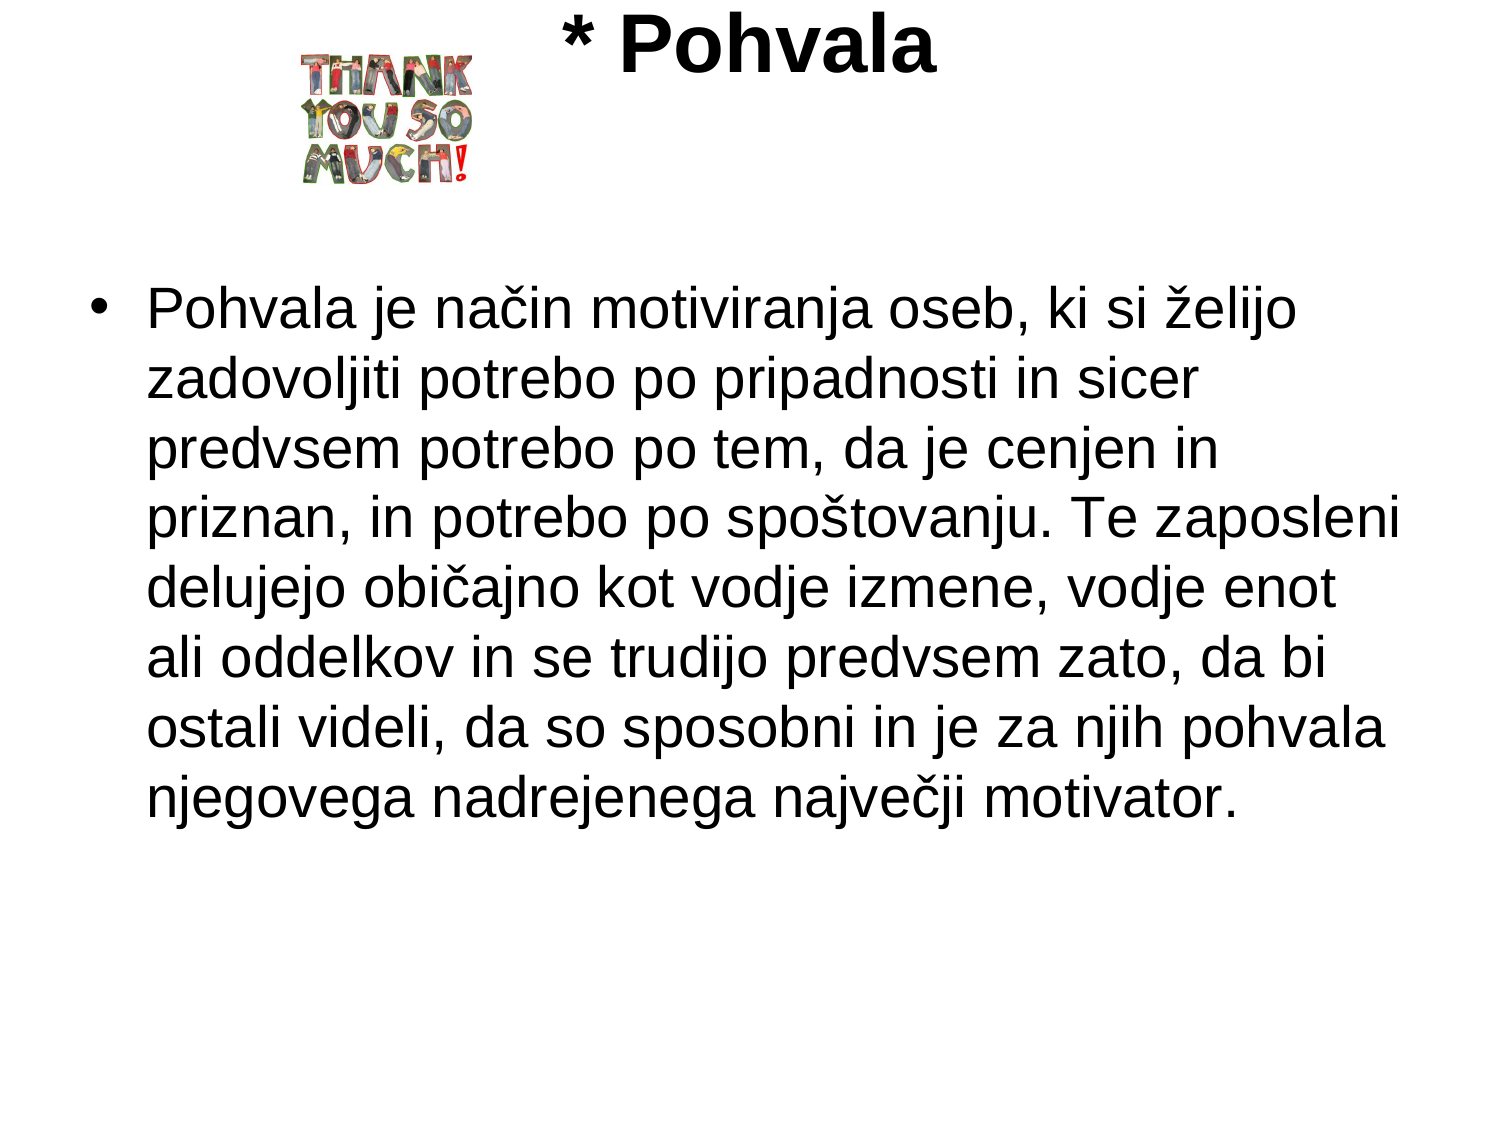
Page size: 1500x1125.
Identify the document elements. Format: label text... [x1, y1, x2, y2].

picture [301, 54, 472, 185]
title * Pohvala [75, 0, 1426, 262]
list Pohvala je način motiviranja oseb, ki si želijo zadovoljiti potrebo po pripadnosti in sicer predvsem potrebo po tem, da je cenjen in priznan, in potrebo po spoštovanju. Te zaposleni delujejo običajno kot vodje izmene, vodje enot ali oddelkov in se trudijo predvsem zato, da bi ostali videli, da so sposobni in je za njih pohvala njegovega nadrejenega največji motivator. [75, 262, 1426, 1006]
